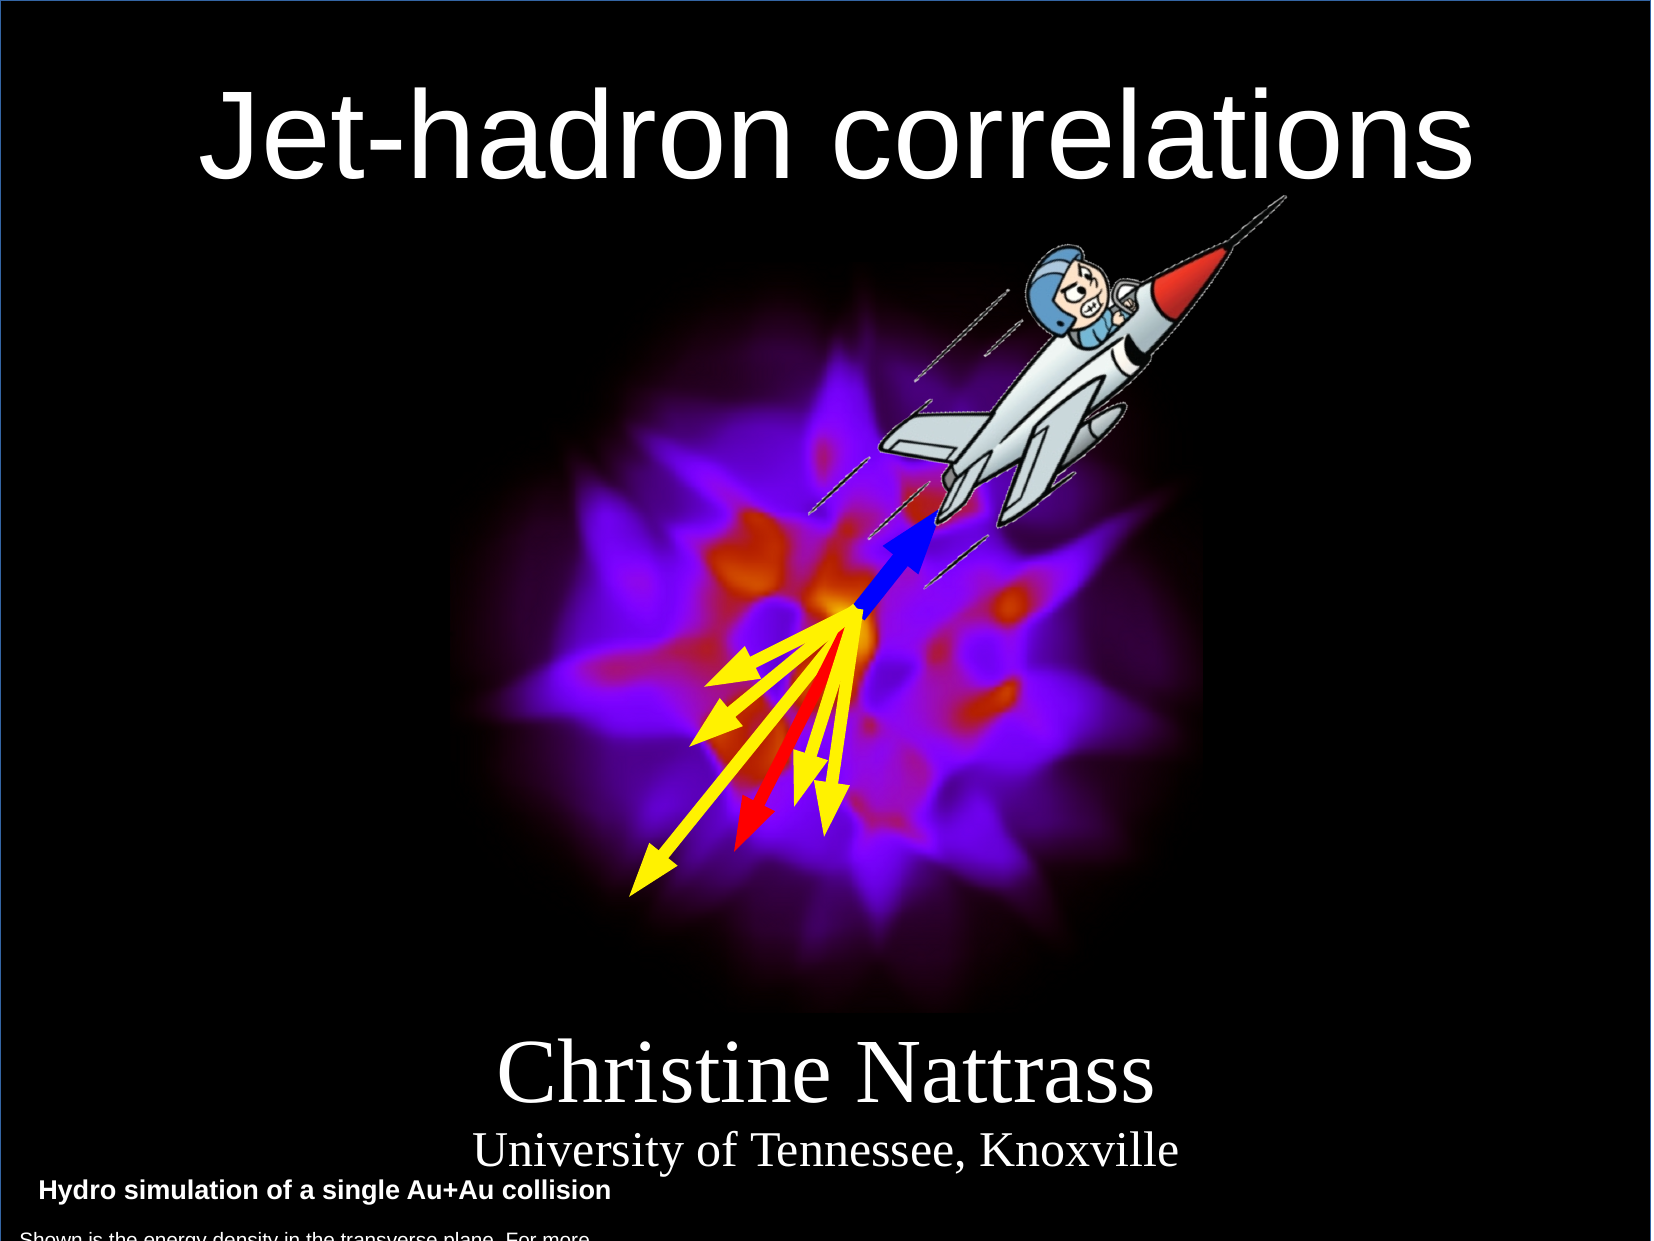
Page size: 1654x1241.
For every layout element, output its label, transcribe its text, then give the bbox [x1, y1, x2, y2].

text_box Hydro simulation of a single Au+Au collision Shown is the energy density in the transverse plane. For more information on the simulation refer to arXiv:1009.3244. [4, 1167, 82, 1241]
picture [450, 120, 1364, 1013]
title Jet-hadron correlations [94, 31, 1583, 239]
title Christine Nattrass University of Tennessee, Knoxville [82, 1020, 1571, 1241]
text_box [0, 0, 1651, 1241]
